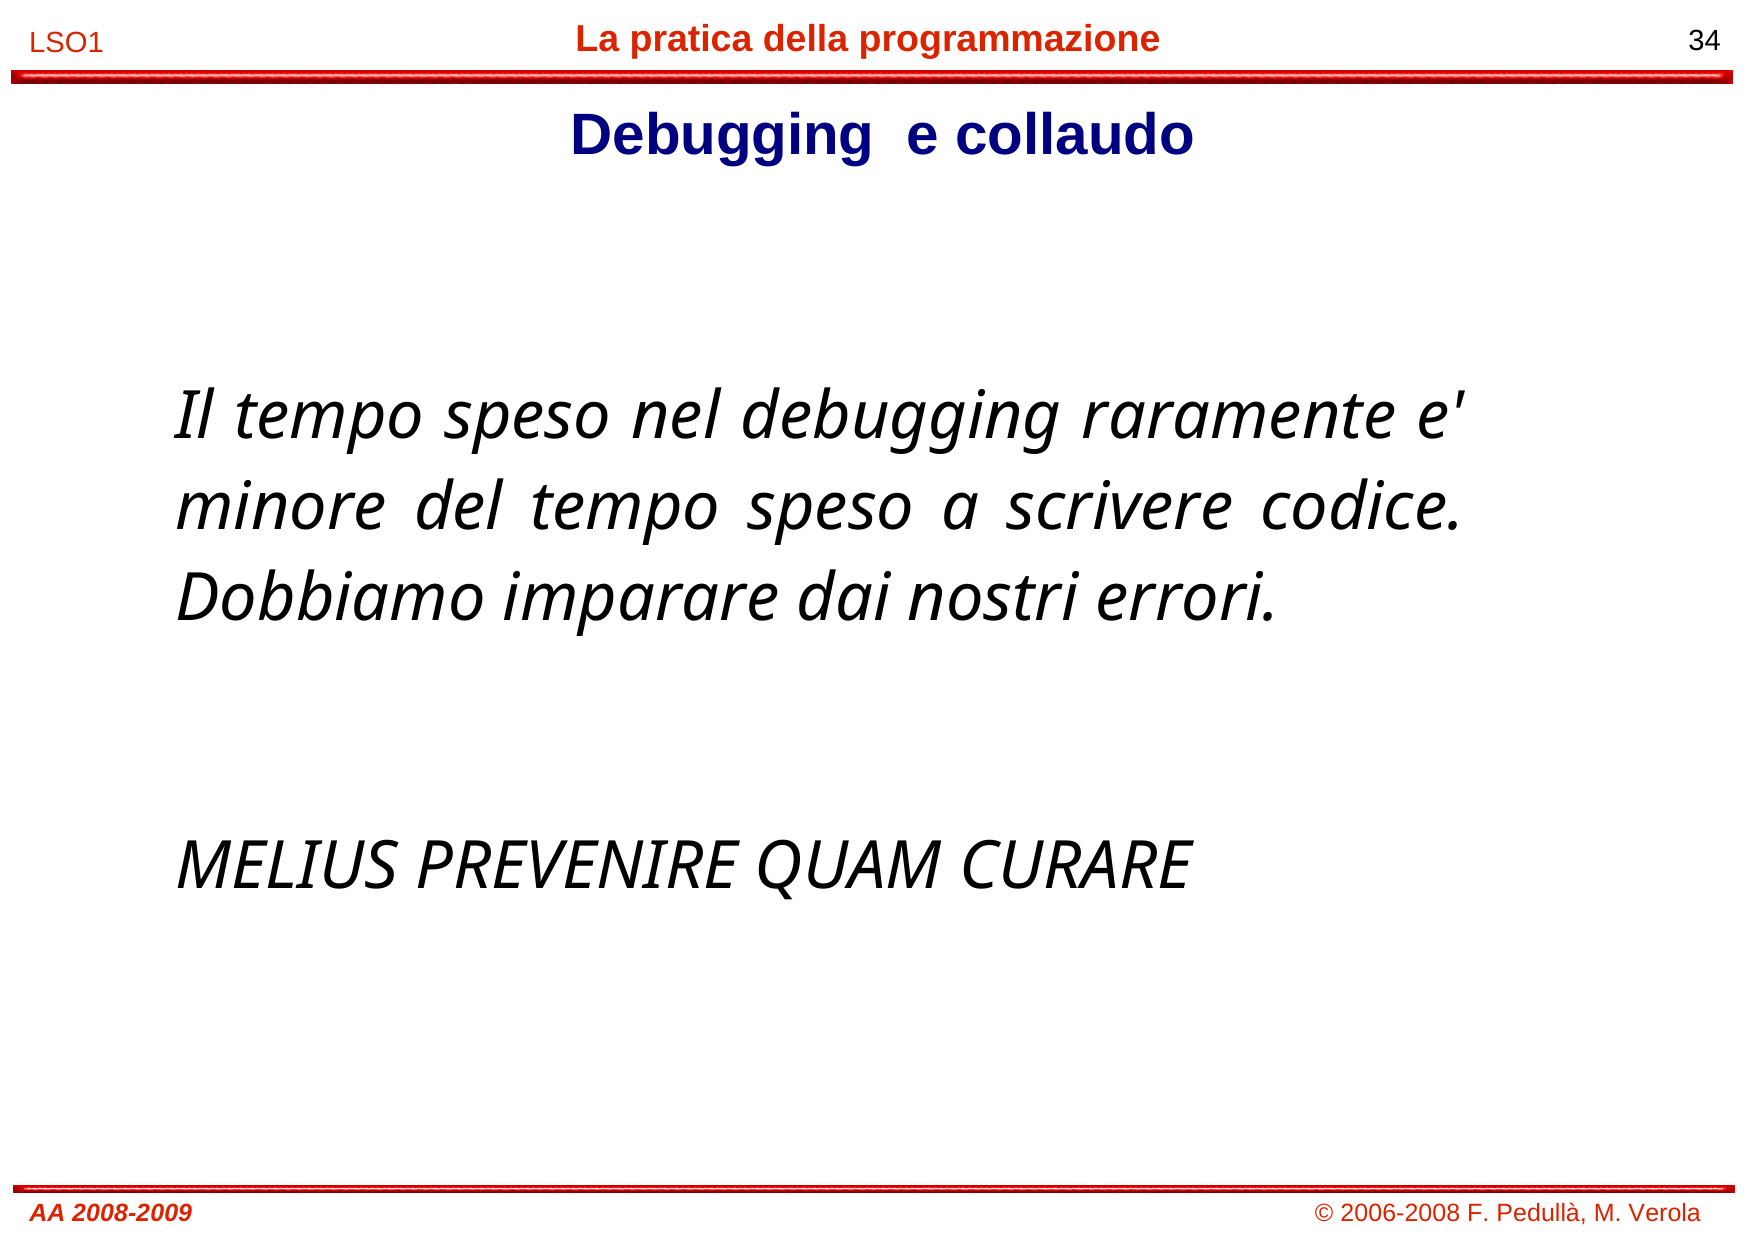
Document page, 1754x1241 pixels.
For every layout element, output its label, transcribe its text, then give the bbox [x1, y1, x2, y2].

text_box Debugging e collaudo [252, 98, 1513, 187]
picture [13, 1185, 1735, 1193]
list Il tempo speso nel debugging raramente e' minore del tempo speso a scrivere codice. Dobbiamo imparare dai nostri errori. MELIUS PREVENIRE QUAM CURARE [112, 367, 1631, 925]
picture [11, 70, 1733, 84]
